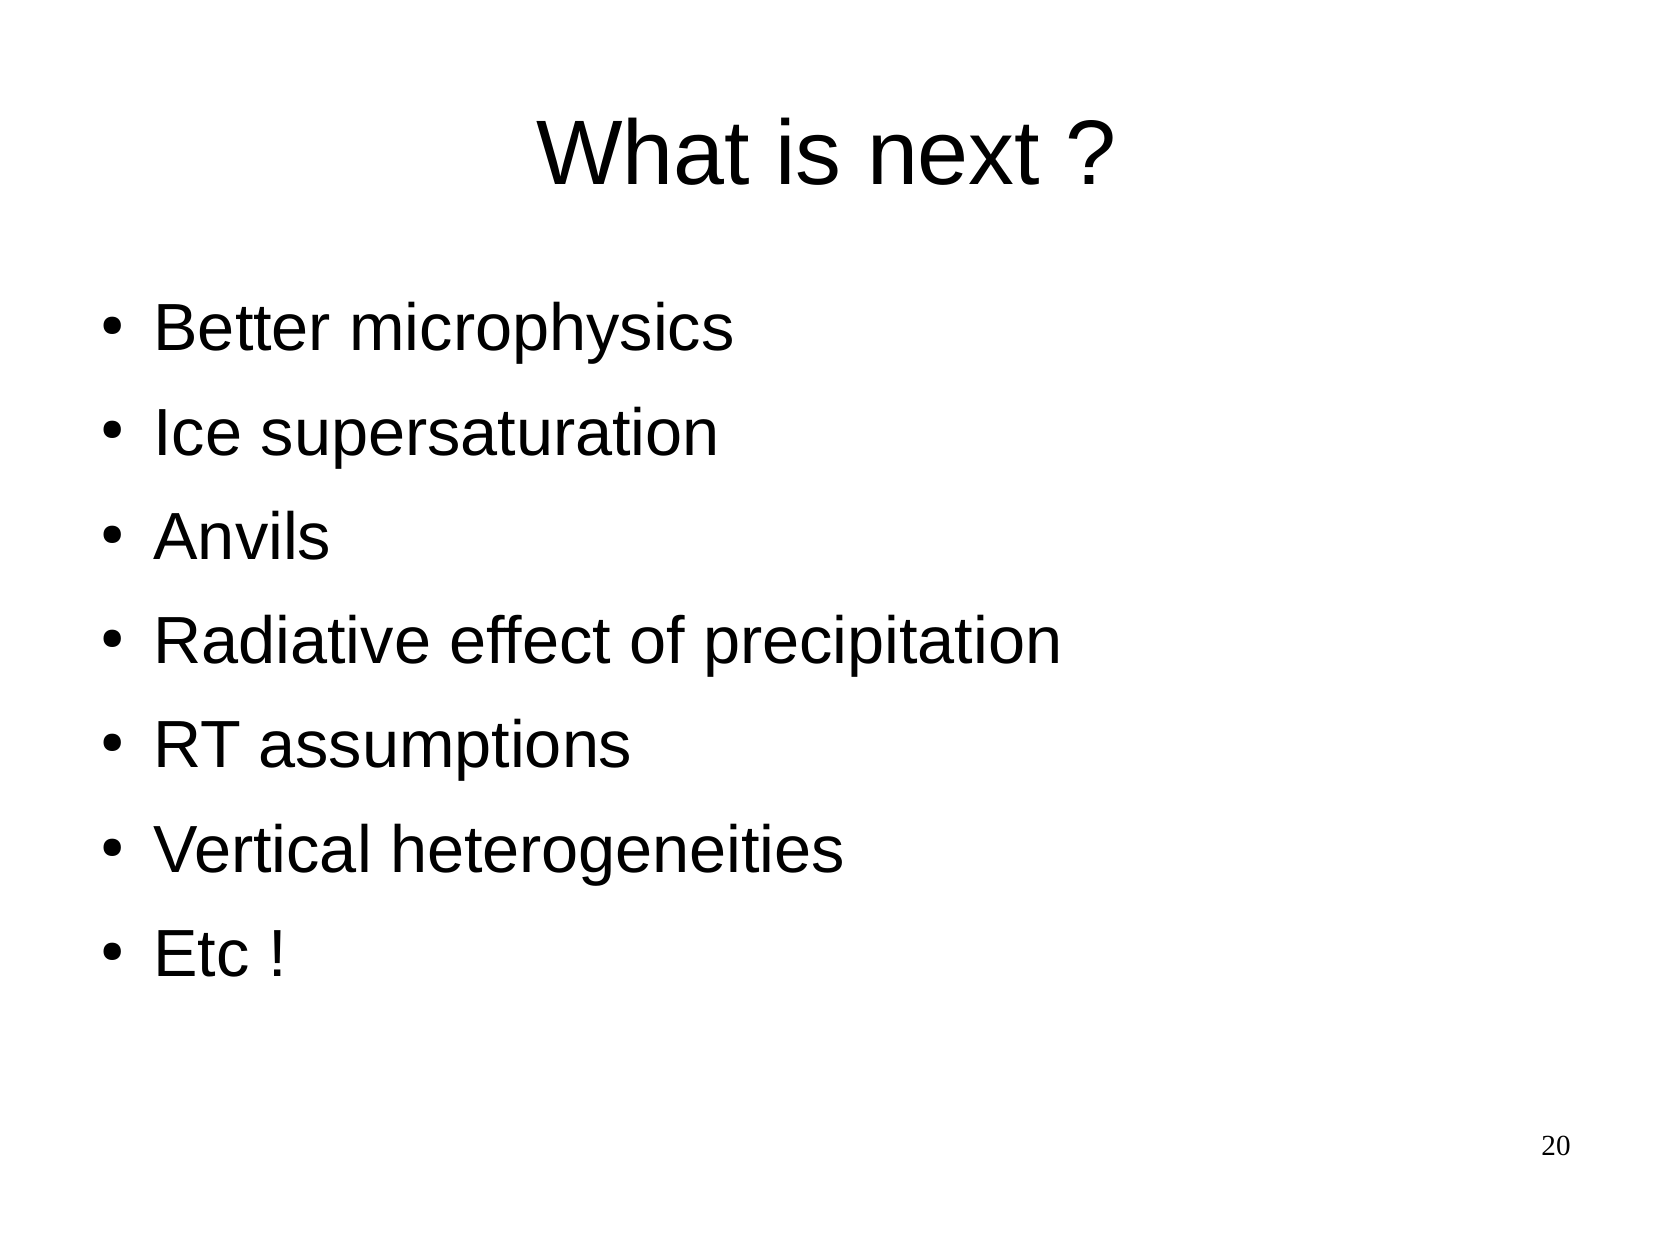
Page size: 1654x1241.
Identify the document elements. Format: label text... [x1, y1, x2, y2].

title What is next ? [82, 49, 1571, 257]
list Better microphysics Ice supersaturation Anvils Radiative effect of precipitation RT assumptions Vertical heterogeneities Etc ! [82, 290, 1538, 1010]
